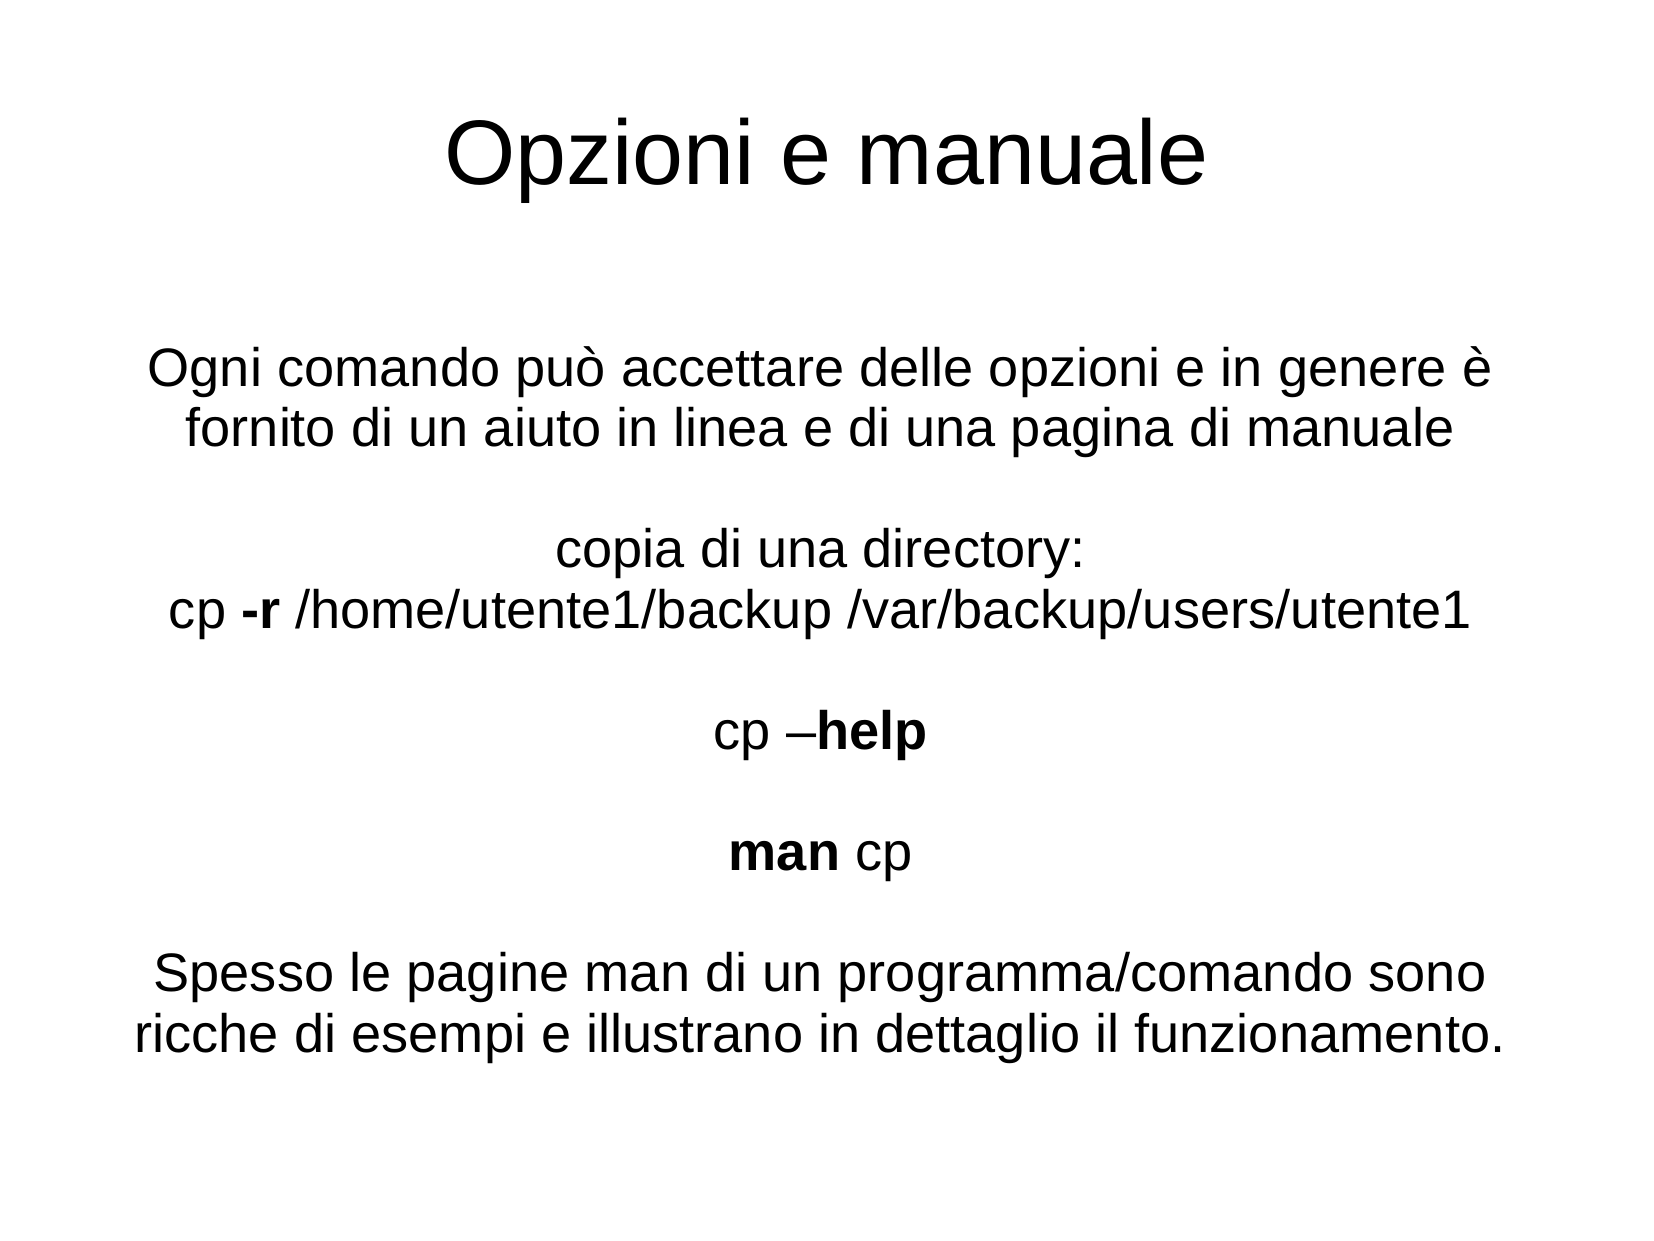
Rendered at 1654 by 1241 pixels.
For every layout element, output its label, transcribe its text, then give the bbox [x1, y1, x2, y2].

subtitle Ogni comando può accettare delle opzioni e in genere è fornito di un aiuto in linea e di una pagina di manuale copia di una directory: cp -r /home/utente1/backup /var/backup/users/utente1 cp –help man cp Spesso le pagine man di un programma/comando sono ricche di esempi e illustrano in dettaglio il funzionamento. [76, 298, 1565, 1103]
title Opzioni e manuale [82, 49, 1571, 257]
